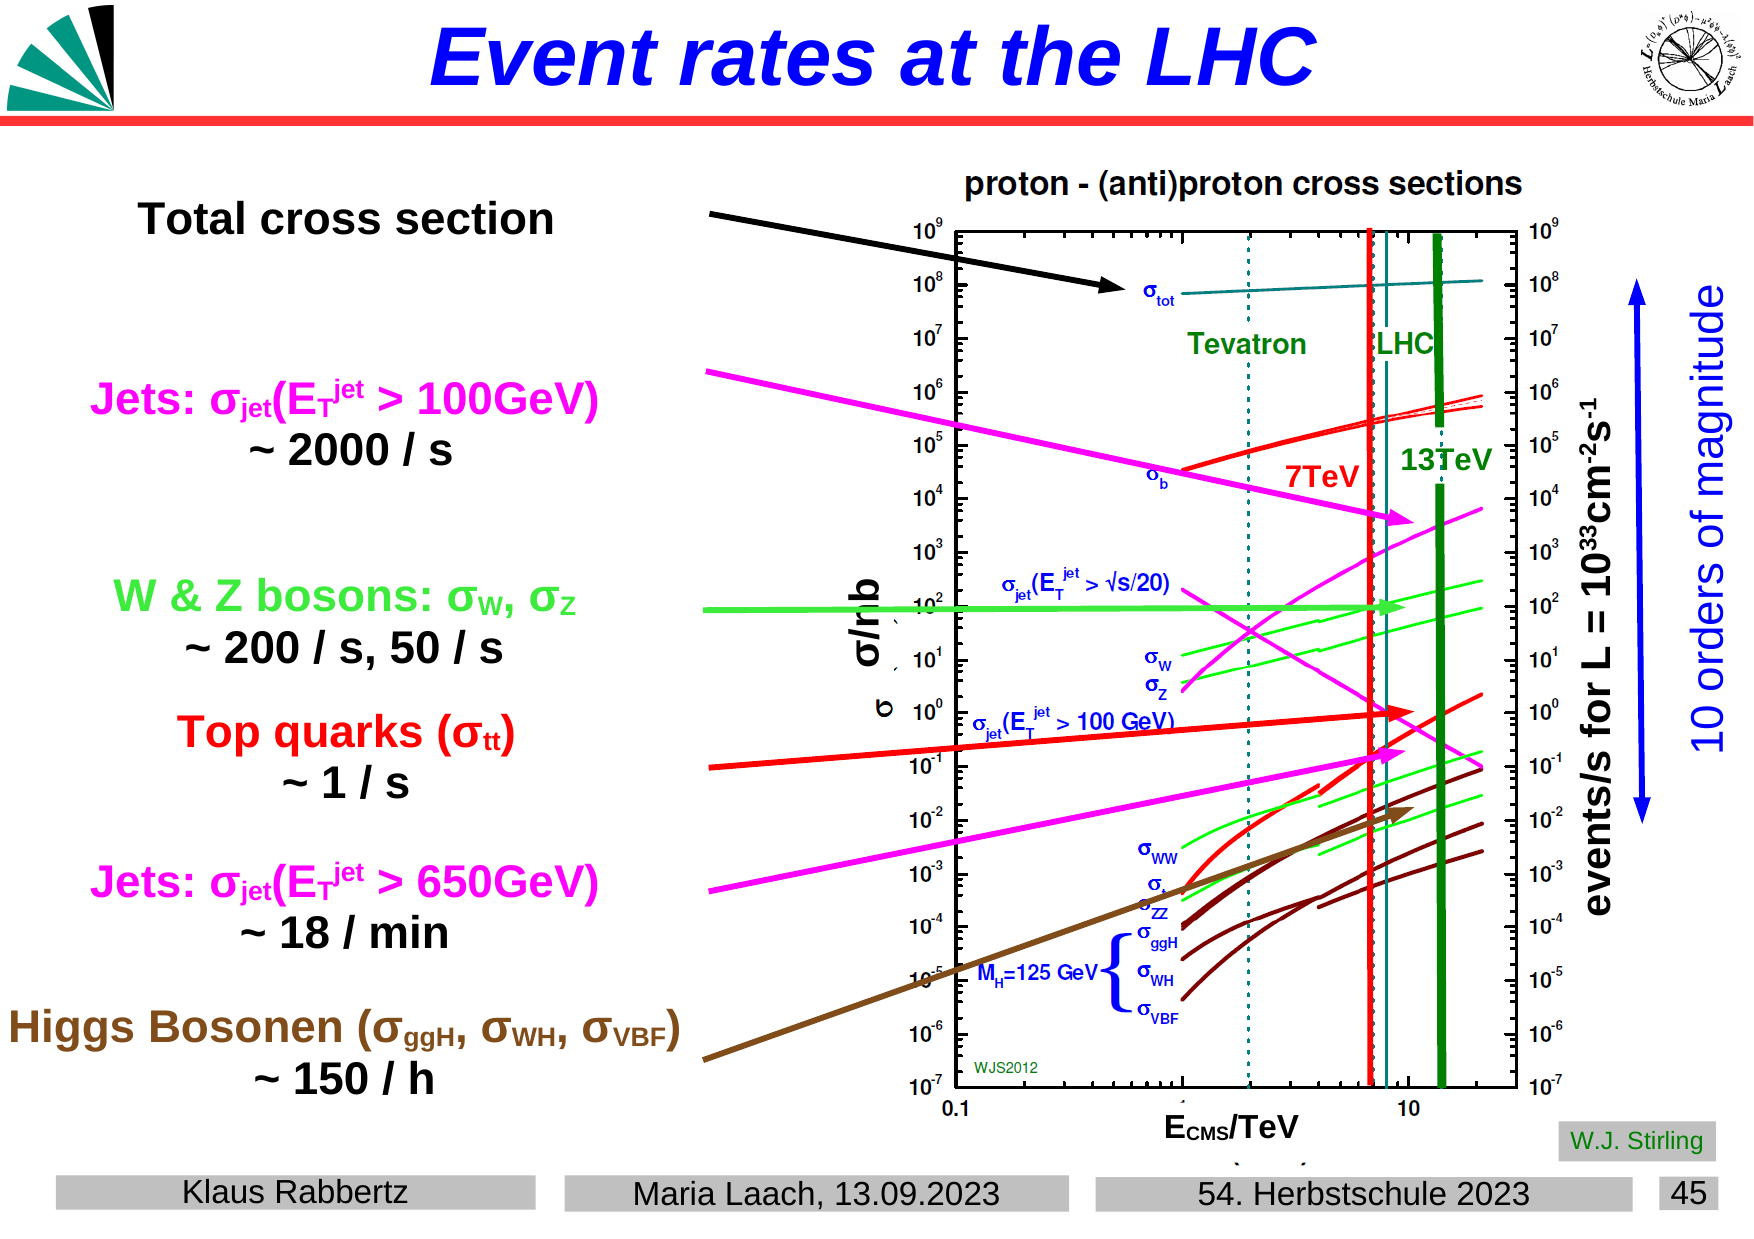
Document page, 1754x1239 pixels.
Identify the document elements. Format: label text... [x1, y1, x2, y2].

text_box Top quarks (σtt) ~ 1 / s [165, 700, 528, 830]
title Event rates at the LHC [129, 0, 1617, 114]
text_box 13TeV [1388, 435, 1505, 483]
picture [862, 611, 1367, 752]
text_box ECMS/TeV [1152, 1102, 1312, 1163]
picture [862, 408, 1366, 606]
picture [862, 162, 1609, 1173]
picture [862, 719, 1367, 857]
text_box 10 orders of magnitude [1675, 272, 1739, 768]
text_box W & Z bosons: σW, σZ ~ 200 / s, 50 / s [101, 564, 588, 694]
text_box Higgs Bosonen (σggH, σWH, σVBF) ~ 150 / h [0, 995, 694, 1125]
text_box events/s for L = 1033cm-2s-1 [1566, 386, 1627, 930]
text_box σ/nb [835, 565, 894, 606]
text_box W.J. Stirling [1558, 1121, 1716, 1162]
text_box σ/nb [835, 613, 894, 681]
text_box 7TeV [1273, 496, 1292, 501]
picture [862, 762, 1367, 1000]
text_box 7TeV [1273, 453, 1366, 501]
text_box Jets: σjet(ETjet > 650GeV) ~ 18 / min [77, 849, 612, 981]
picture [7, 5, 114, 112]
text_box Jets: σjet(ETjet > 100GeV) ~ 2000 / s [77, 366, 621, 499]
text_box Total cross section [125, 187, 568, 251]
picture [1331, 501, 1366, 509]
picture [1641, 11, 1741, 106]
